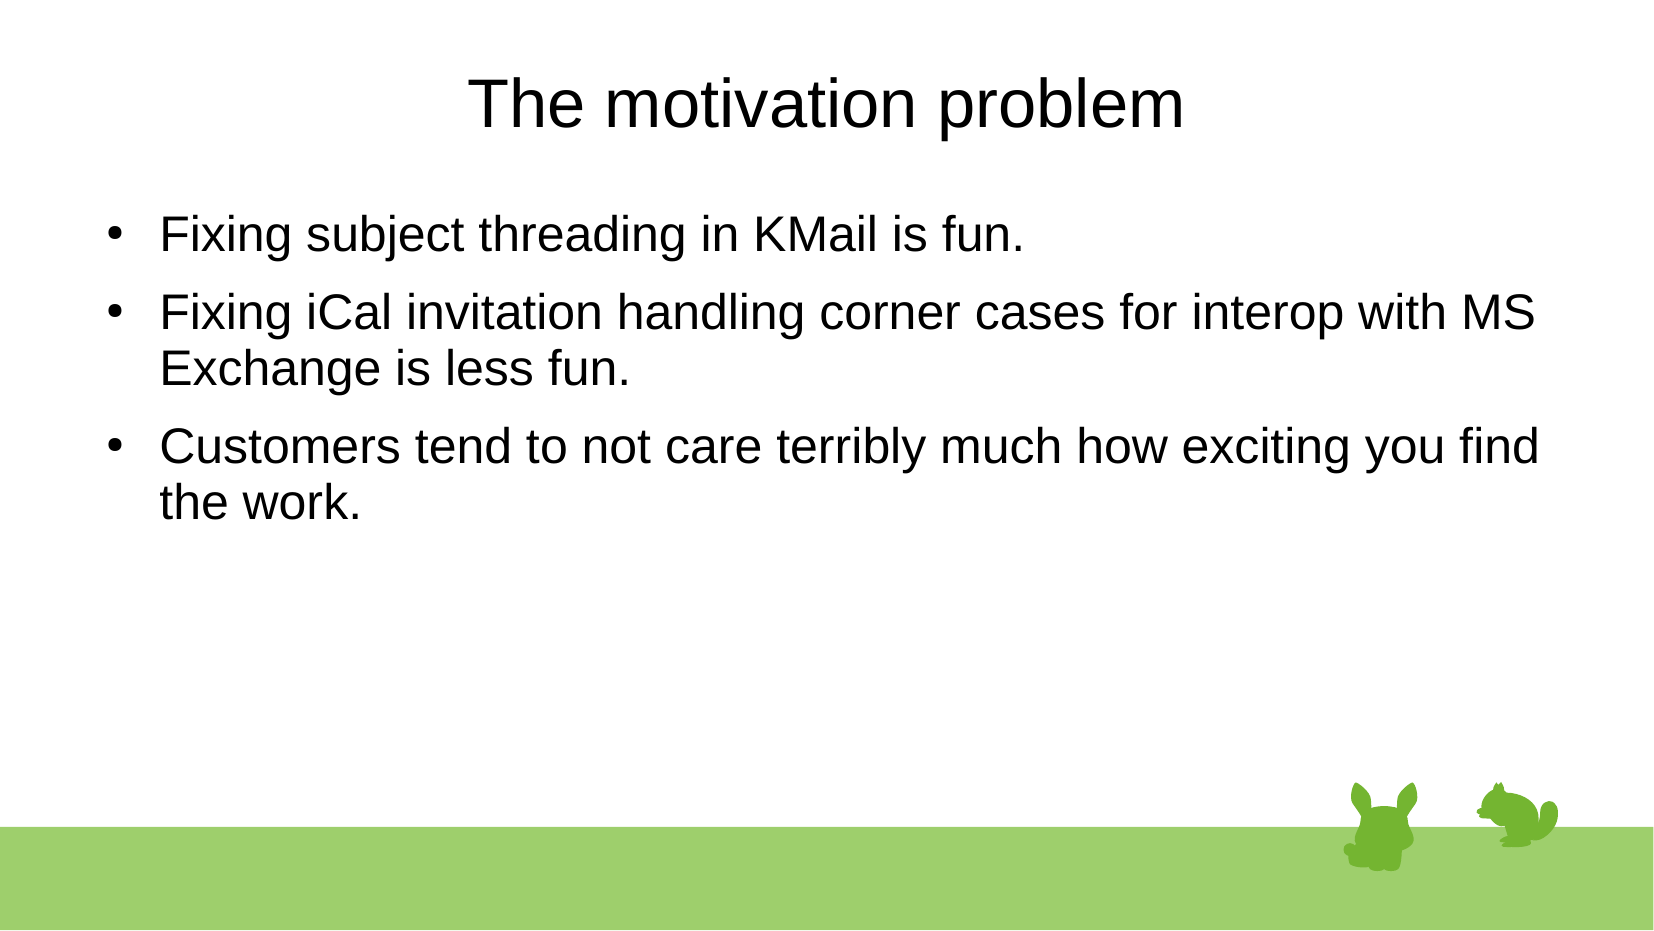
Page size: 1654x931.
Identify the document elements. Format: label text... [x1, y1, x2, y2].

title The motivation problem [88, 29, 1565, 178]
list Fixing subject threading in KMail is fun. Fixing iCal invitation handling corner cases for interop with MS Exchange is less fun. Customers tend to not care terribly much how exciting you find the work. [88, 206, 1565, 739]
